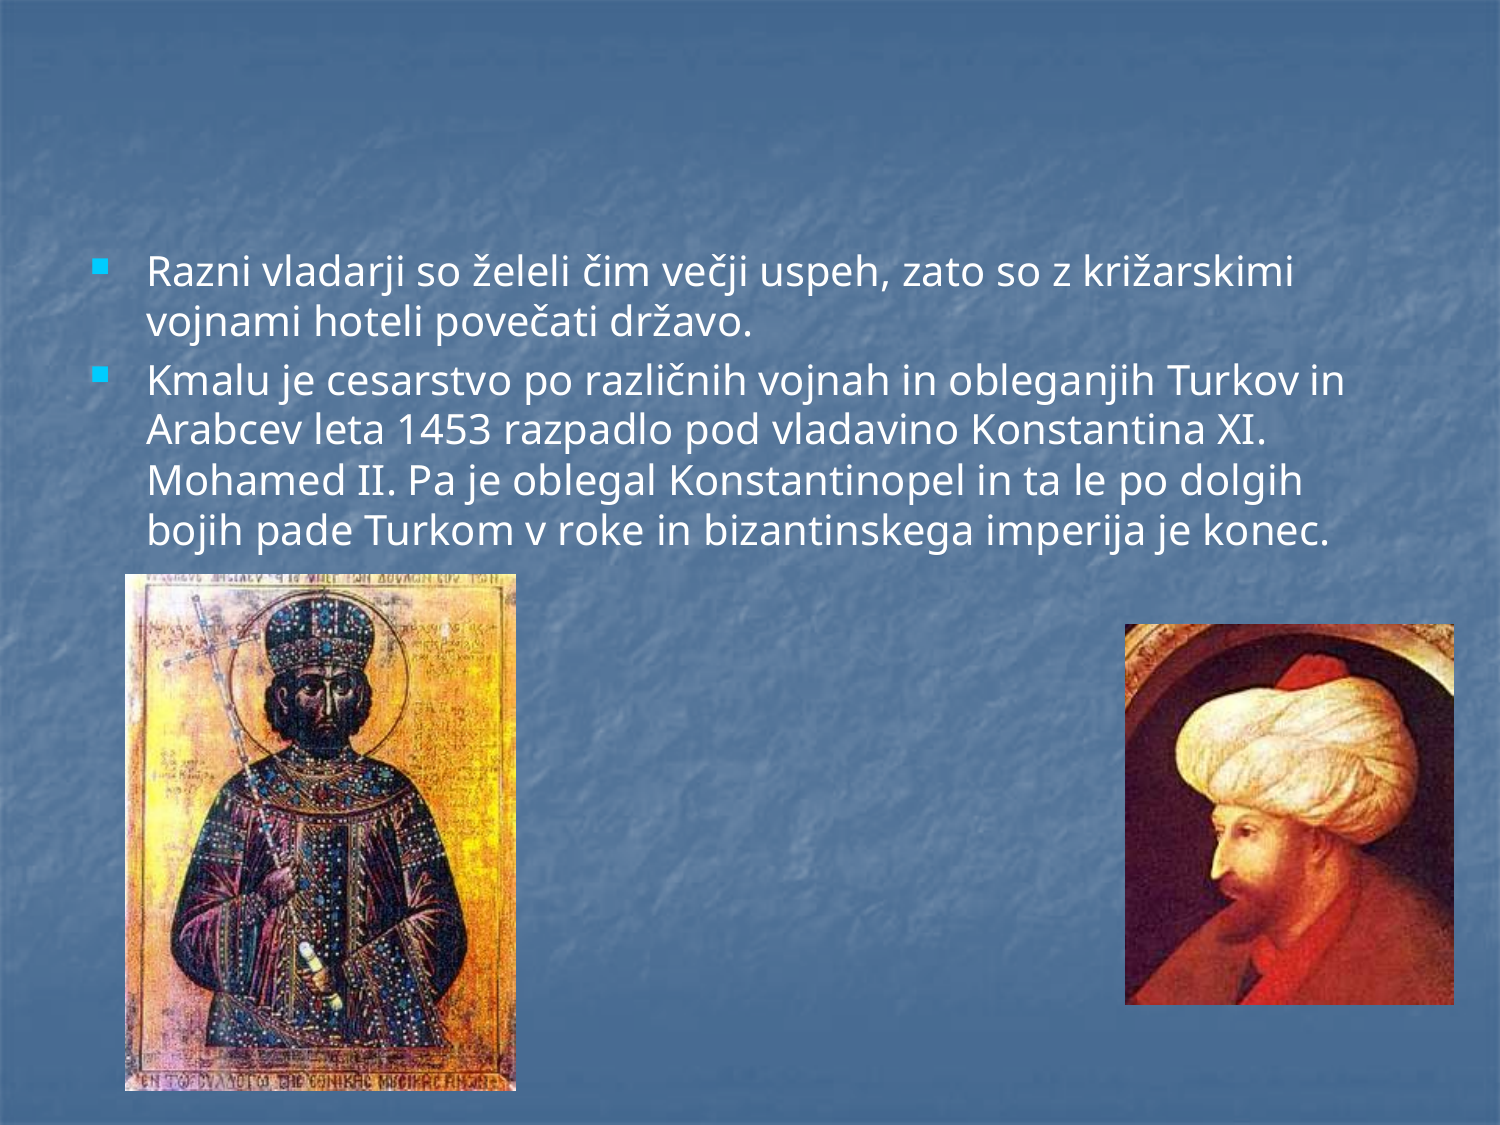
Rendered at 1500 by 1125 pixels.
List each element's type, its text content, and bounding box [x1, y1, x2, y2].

list Razni vladarji so želeli čim večji uspeh, zato so z križarskimi vojnami hoteli povečati državo. Kmalu je cesarstvo po različnih vojnah in obleganjih Turkov in Arabcev leta 1453 razpadlo pod vladavino Konstantina XI. Mohamed II. Pa je oblegal Konstantinopel in ta le po dolgih bojih pade Turkom v roke in bizantinskega imperija je konec. [75, 237, 1425, 1005]
picture [0, 0, 1500, 1125]
